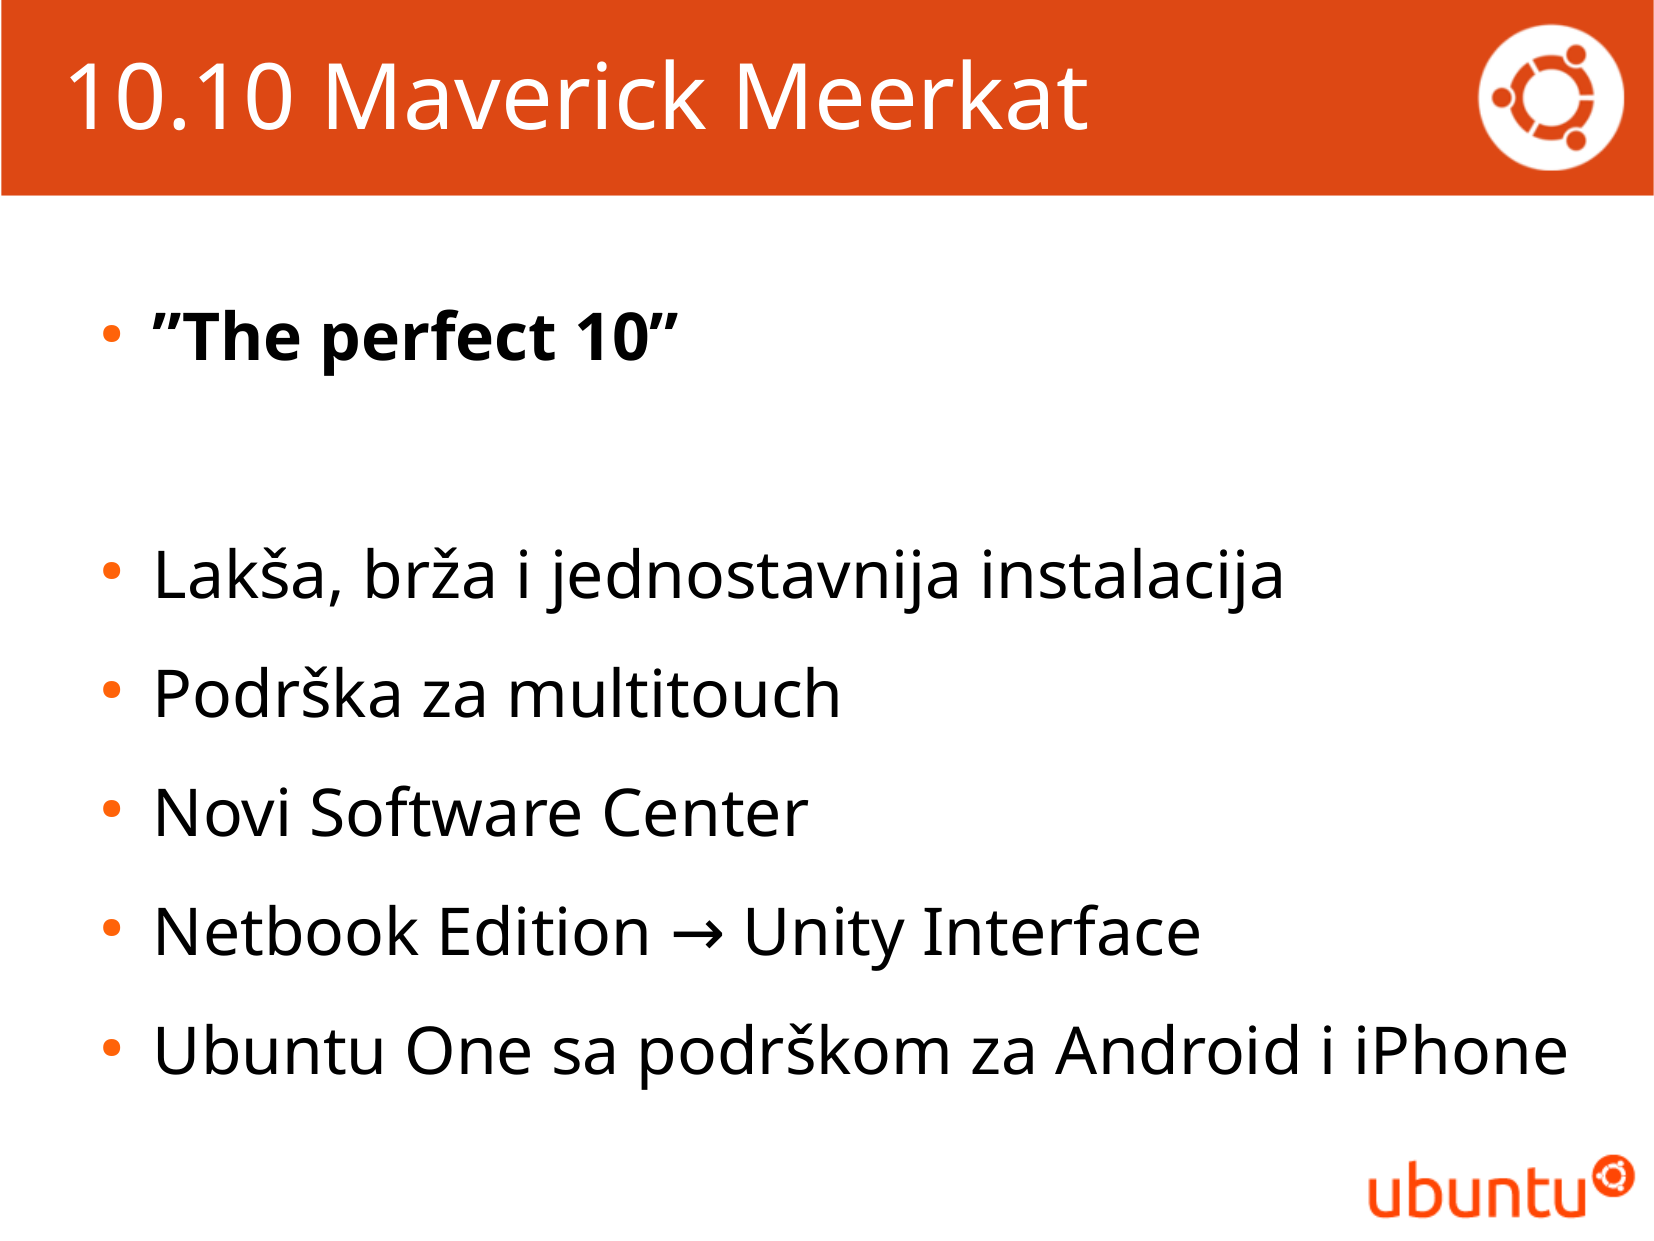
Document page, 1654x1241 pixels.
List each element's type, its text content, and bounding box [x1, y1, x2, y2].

list ”The perfect 10” Lakša, brža i jednostavnija instalacija Podrška za multitouch Novi Software Center Netbook Edition → Unity Interface Ubuntu One sa podrškom za Android i iPhone [82, 290, 1571, 1109]
title 10.10 Maverick Meerkat [29, 18, 1459, 170]
picture [0, 0, 1654, 1241]
